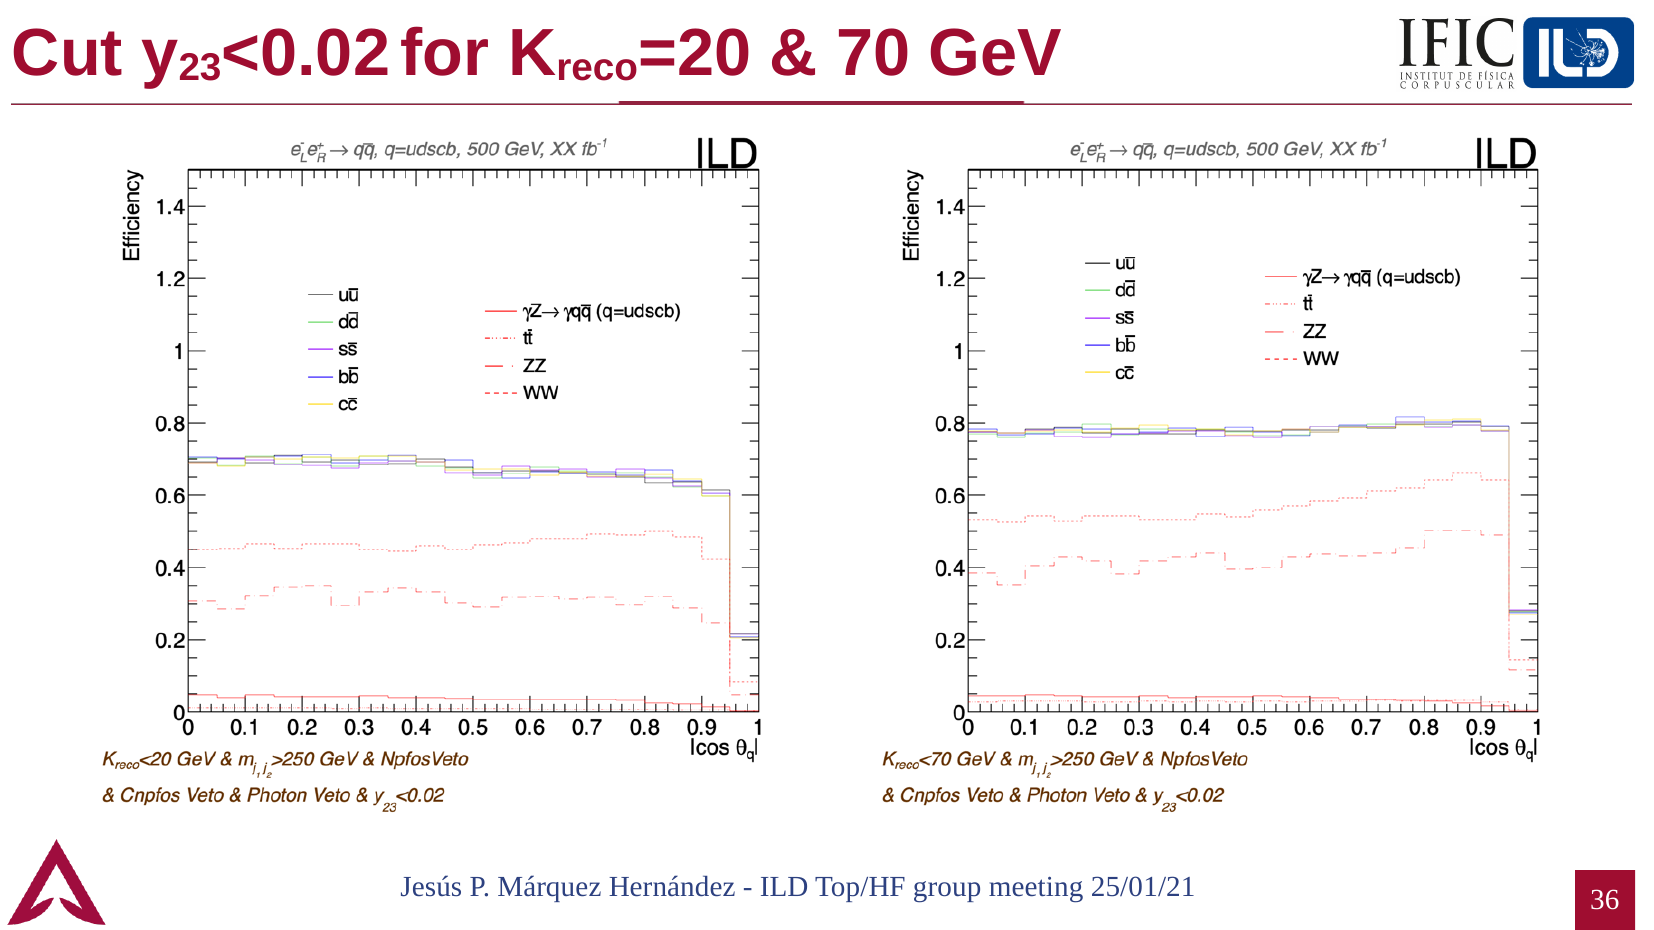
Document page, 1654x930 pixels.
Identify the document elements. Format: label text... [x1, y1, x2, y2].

title Cut y23<0.02 for Kreco=20 & 70 GeV [11, 14, 1500, 102]
picture [1500, 16, 1517, 92]
picture [11, 101, 1632, 105]
picture [7, 839, 106, 925]
picture [73, 135, 795, 823]
picture [1522, 14, 1635, 90]
picture [853, 135, 1574, 823]
